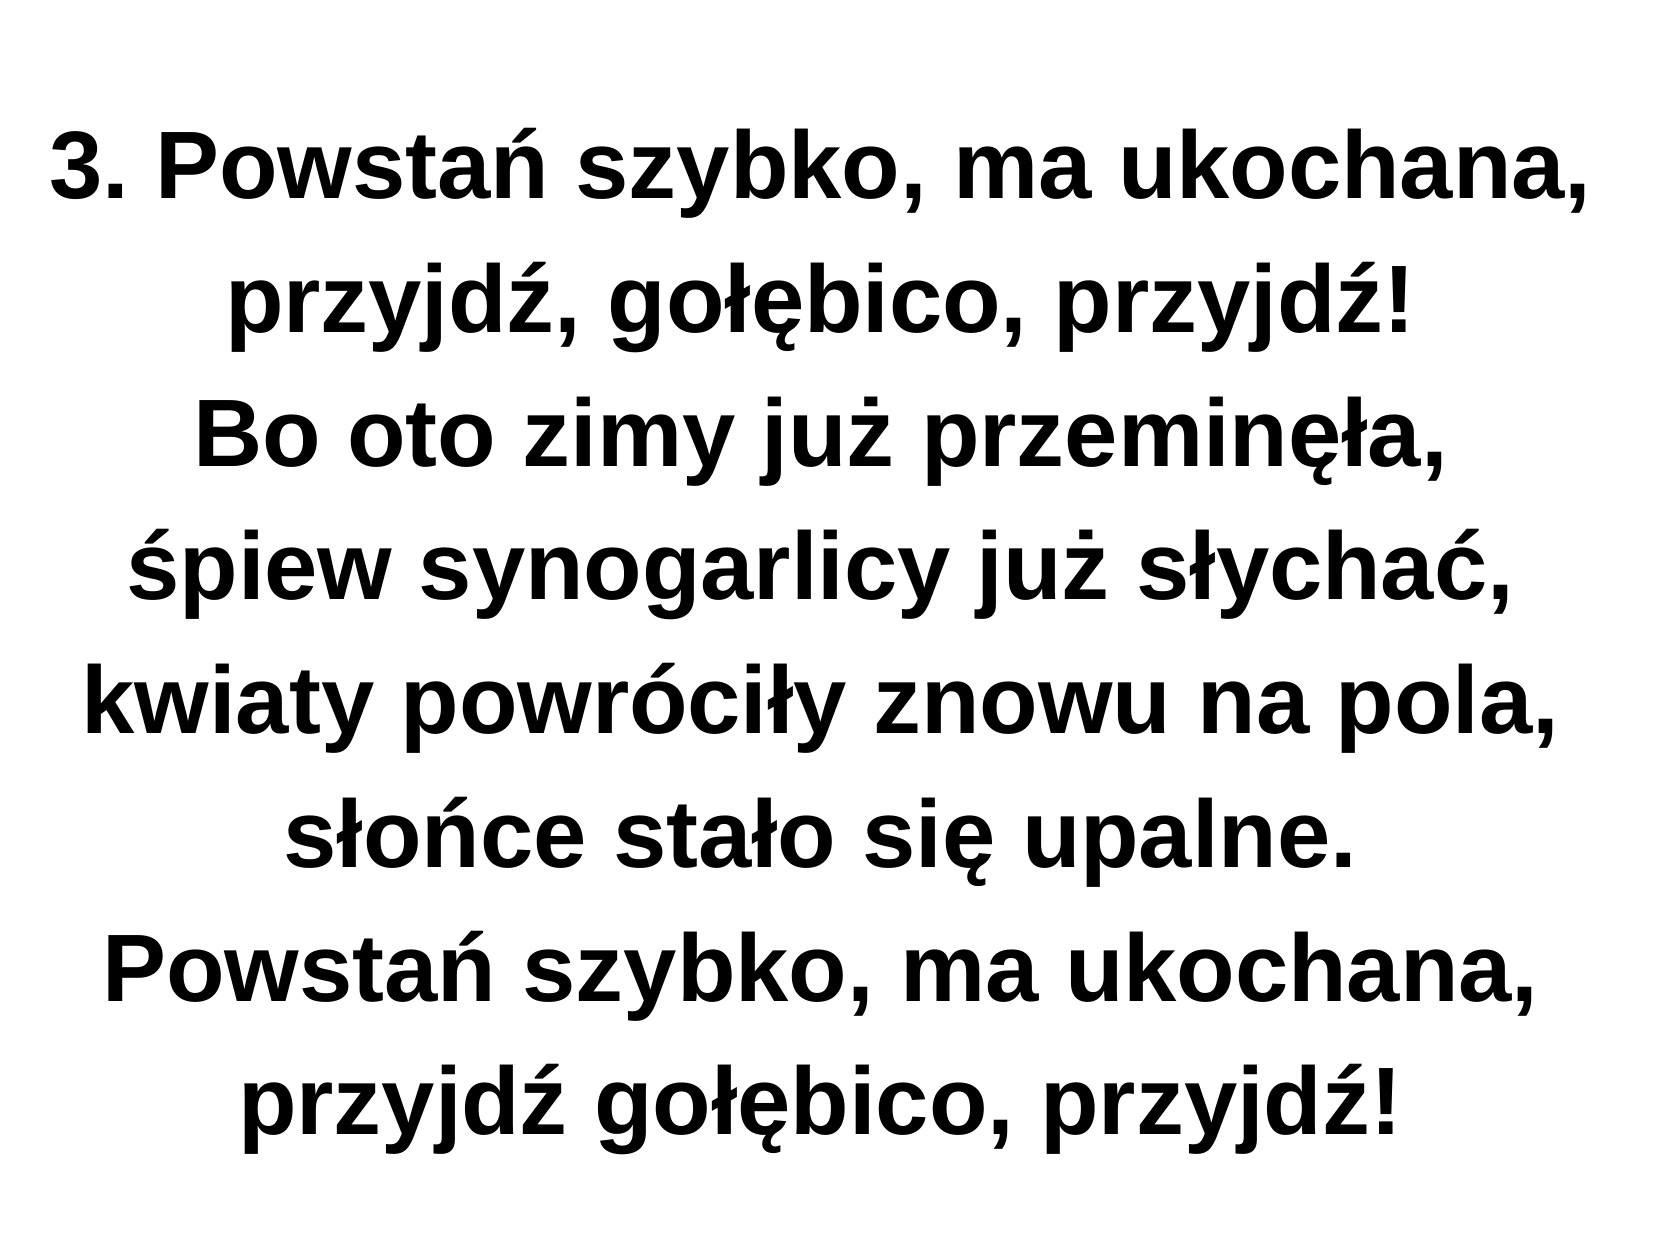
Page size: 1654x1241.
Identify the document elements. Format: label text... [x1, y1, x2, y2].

subtitle 3. Powstań szybko, ma ukochana, przyjdź, gołębico, przyjdź! Bo oto zimy już przeminęła, śpiew synogarlicy już słychać, kwiaty powróciły znowu na pola, słońce stało się upalne. Powstań szybko, ma ukochana, przyjdź gołębico, przyjdź! [0, 0, 1642, 1241]
